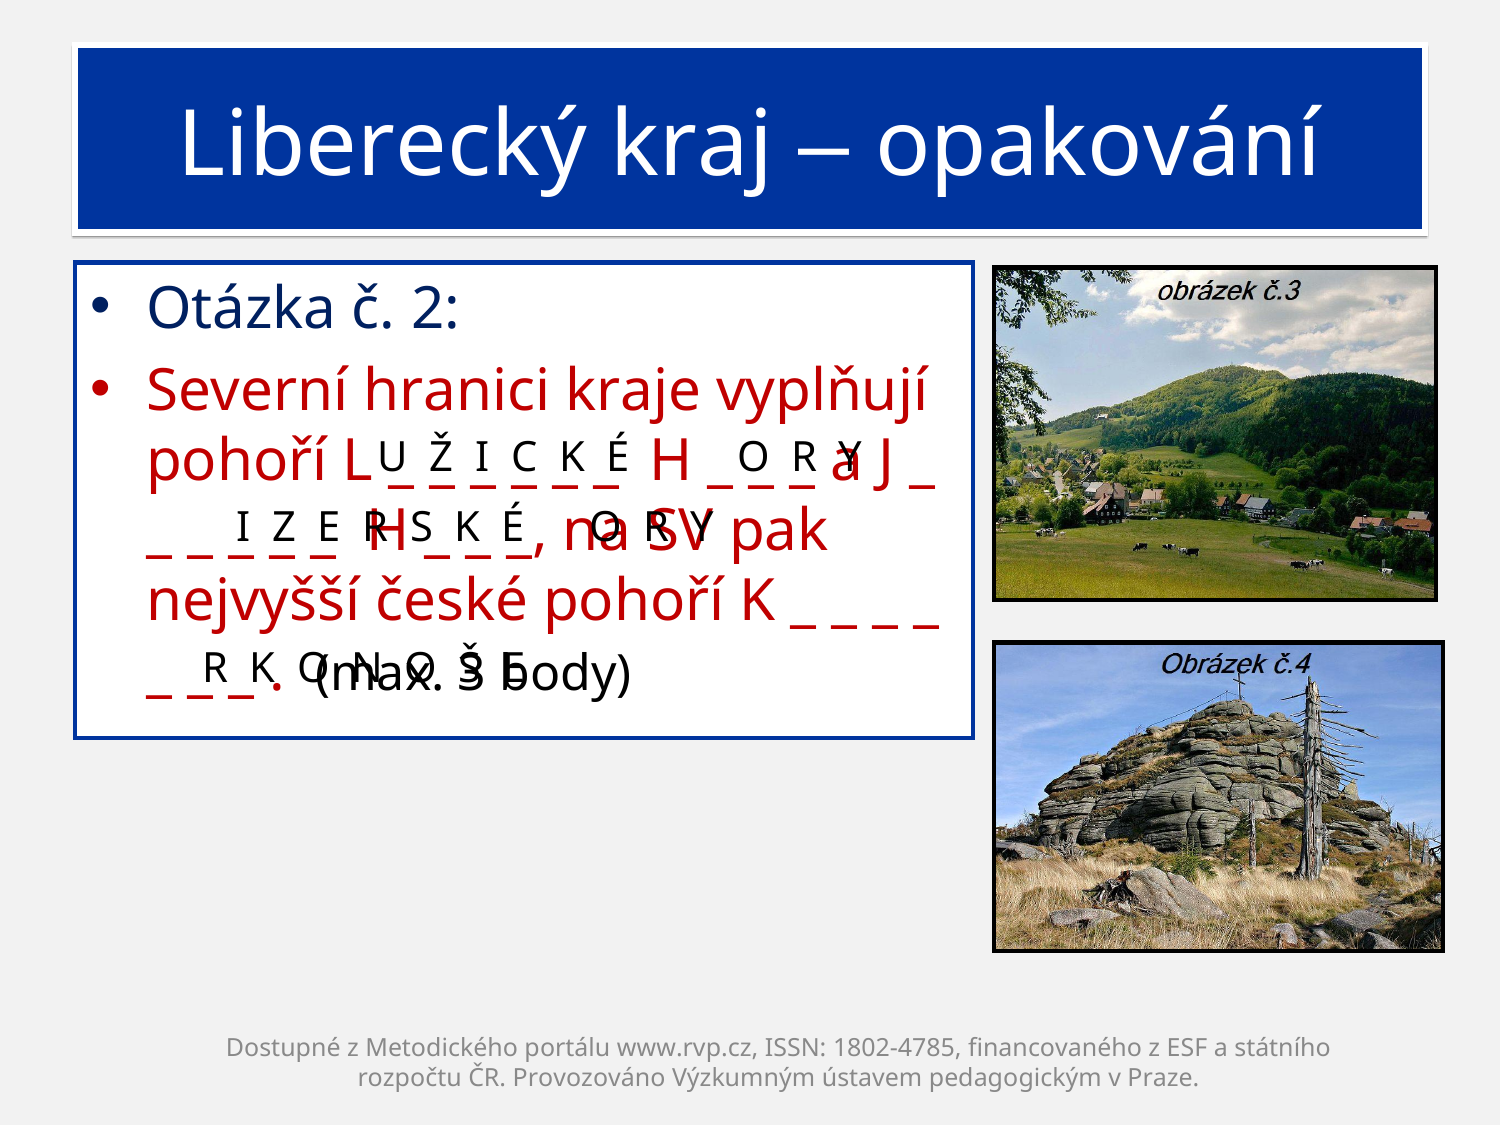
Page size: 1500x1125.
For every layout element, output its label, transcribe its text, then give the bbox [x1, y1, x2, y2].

text_box I Z E R S K É O R Y [210, 492, 973, 558]
text_box U Ž I C K É O R Y [363, 421, 950, 488]
list Otázka č. 2: Severní hranici kraje vyplňují pohoří L _ _ _ _ _ _ H _ _ _ a J _ _ _ _ _ _ H _ _ _, na SV pak nejvyšší české pohoří K _ _ _ _ _ _ _ . (max. 3 body) [75, 262, 973, 739]
text_box Dostupné z Metodického portálu www.rvp.cz, ISSN: 1802-4785, financovaného z ESF a státního rozpočtu ČR. Provozováno Výzkumným ústavem pedagogickým v Praze. [175, 1031, 1383, 1092]
picture [996, 644, 1441, 950]
text_box [996, 269, 1434, 598]
title Liberecký kraj – opakování [75, 45, 1426, 233]
text_box R K O N O Š E [187, 632, 598, 699]
